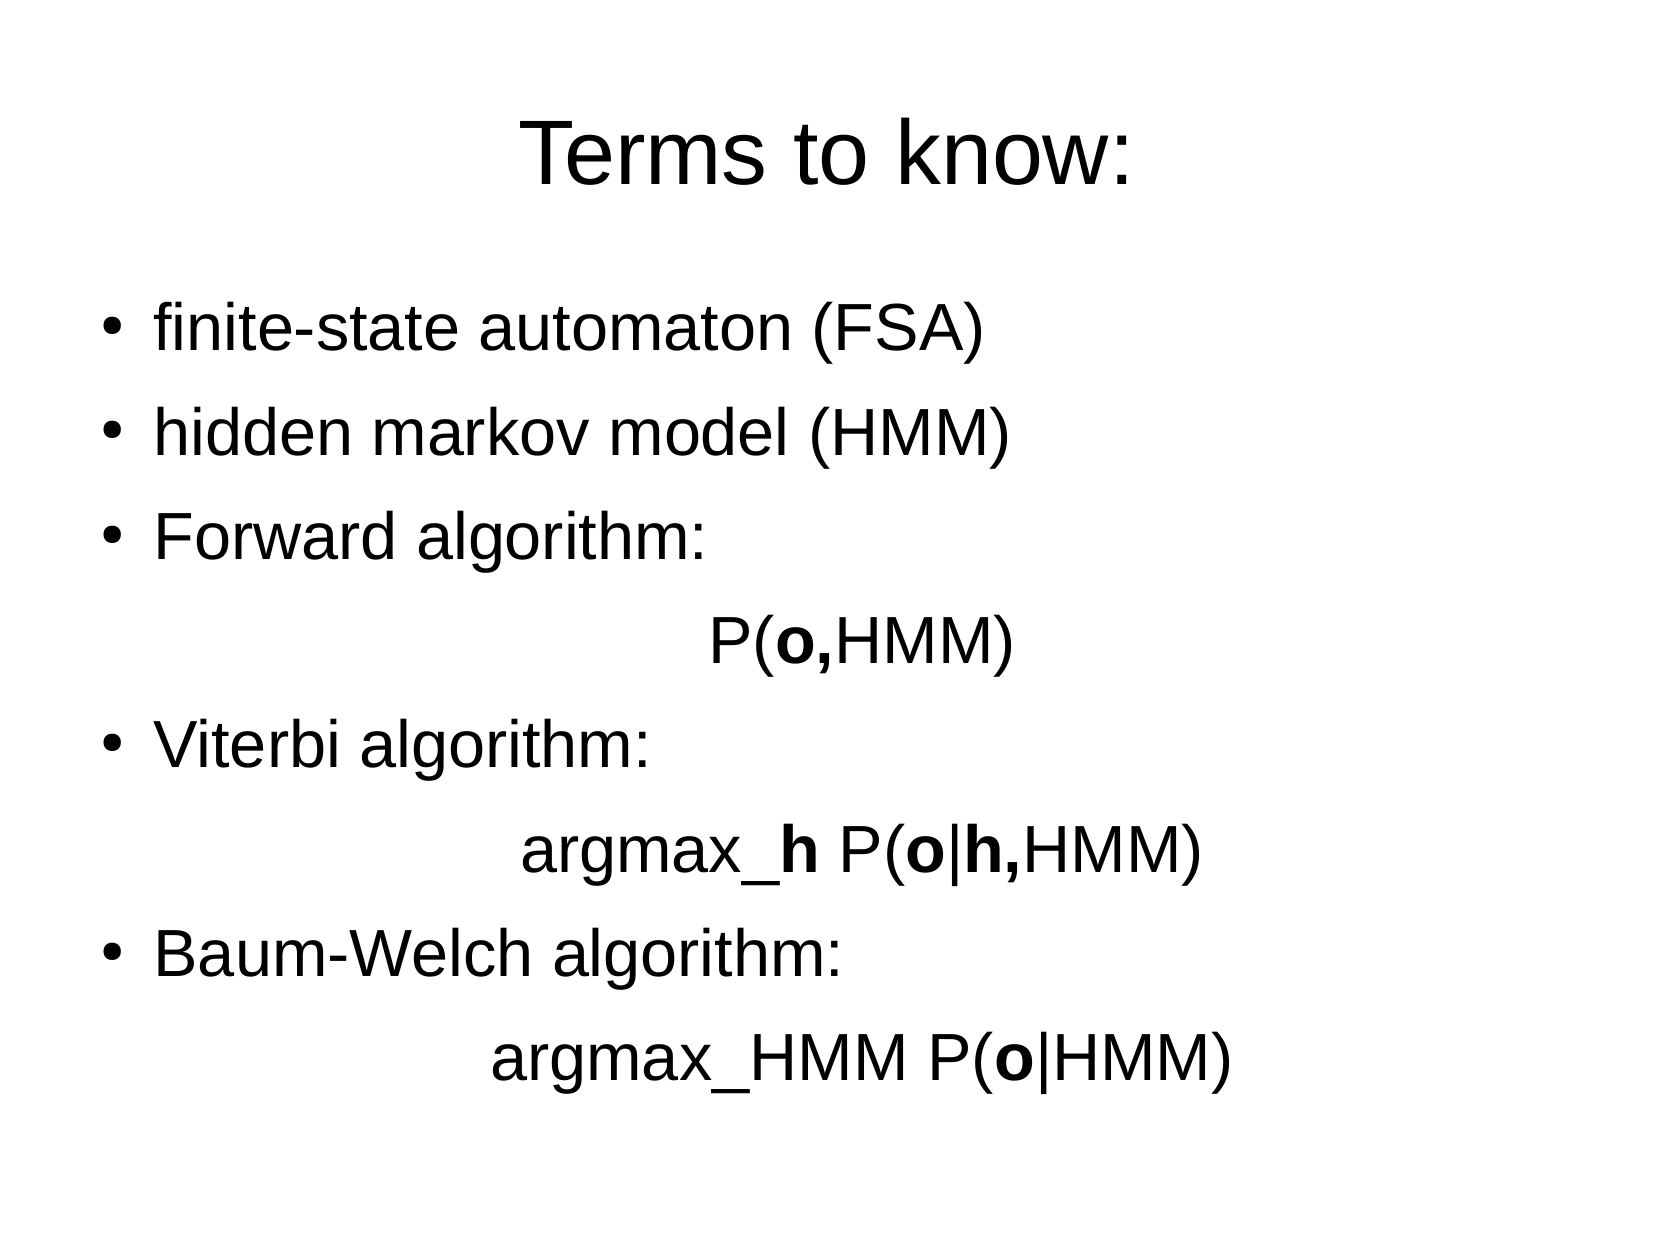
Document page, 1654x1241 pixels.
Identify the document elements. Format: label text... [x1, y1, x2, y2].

title Terms to know: [82, 56, 1571, 250]
list finite-state automaton (FSA) hidden markov model (HMM) Forward algorithm: P(o,HMM) Viterbi algorithm: argmax_h P(o|h,HMM) Baum-Welch algorithm: argmax_HMM P(o|HMM) [82, 290, 1571, 1190]
